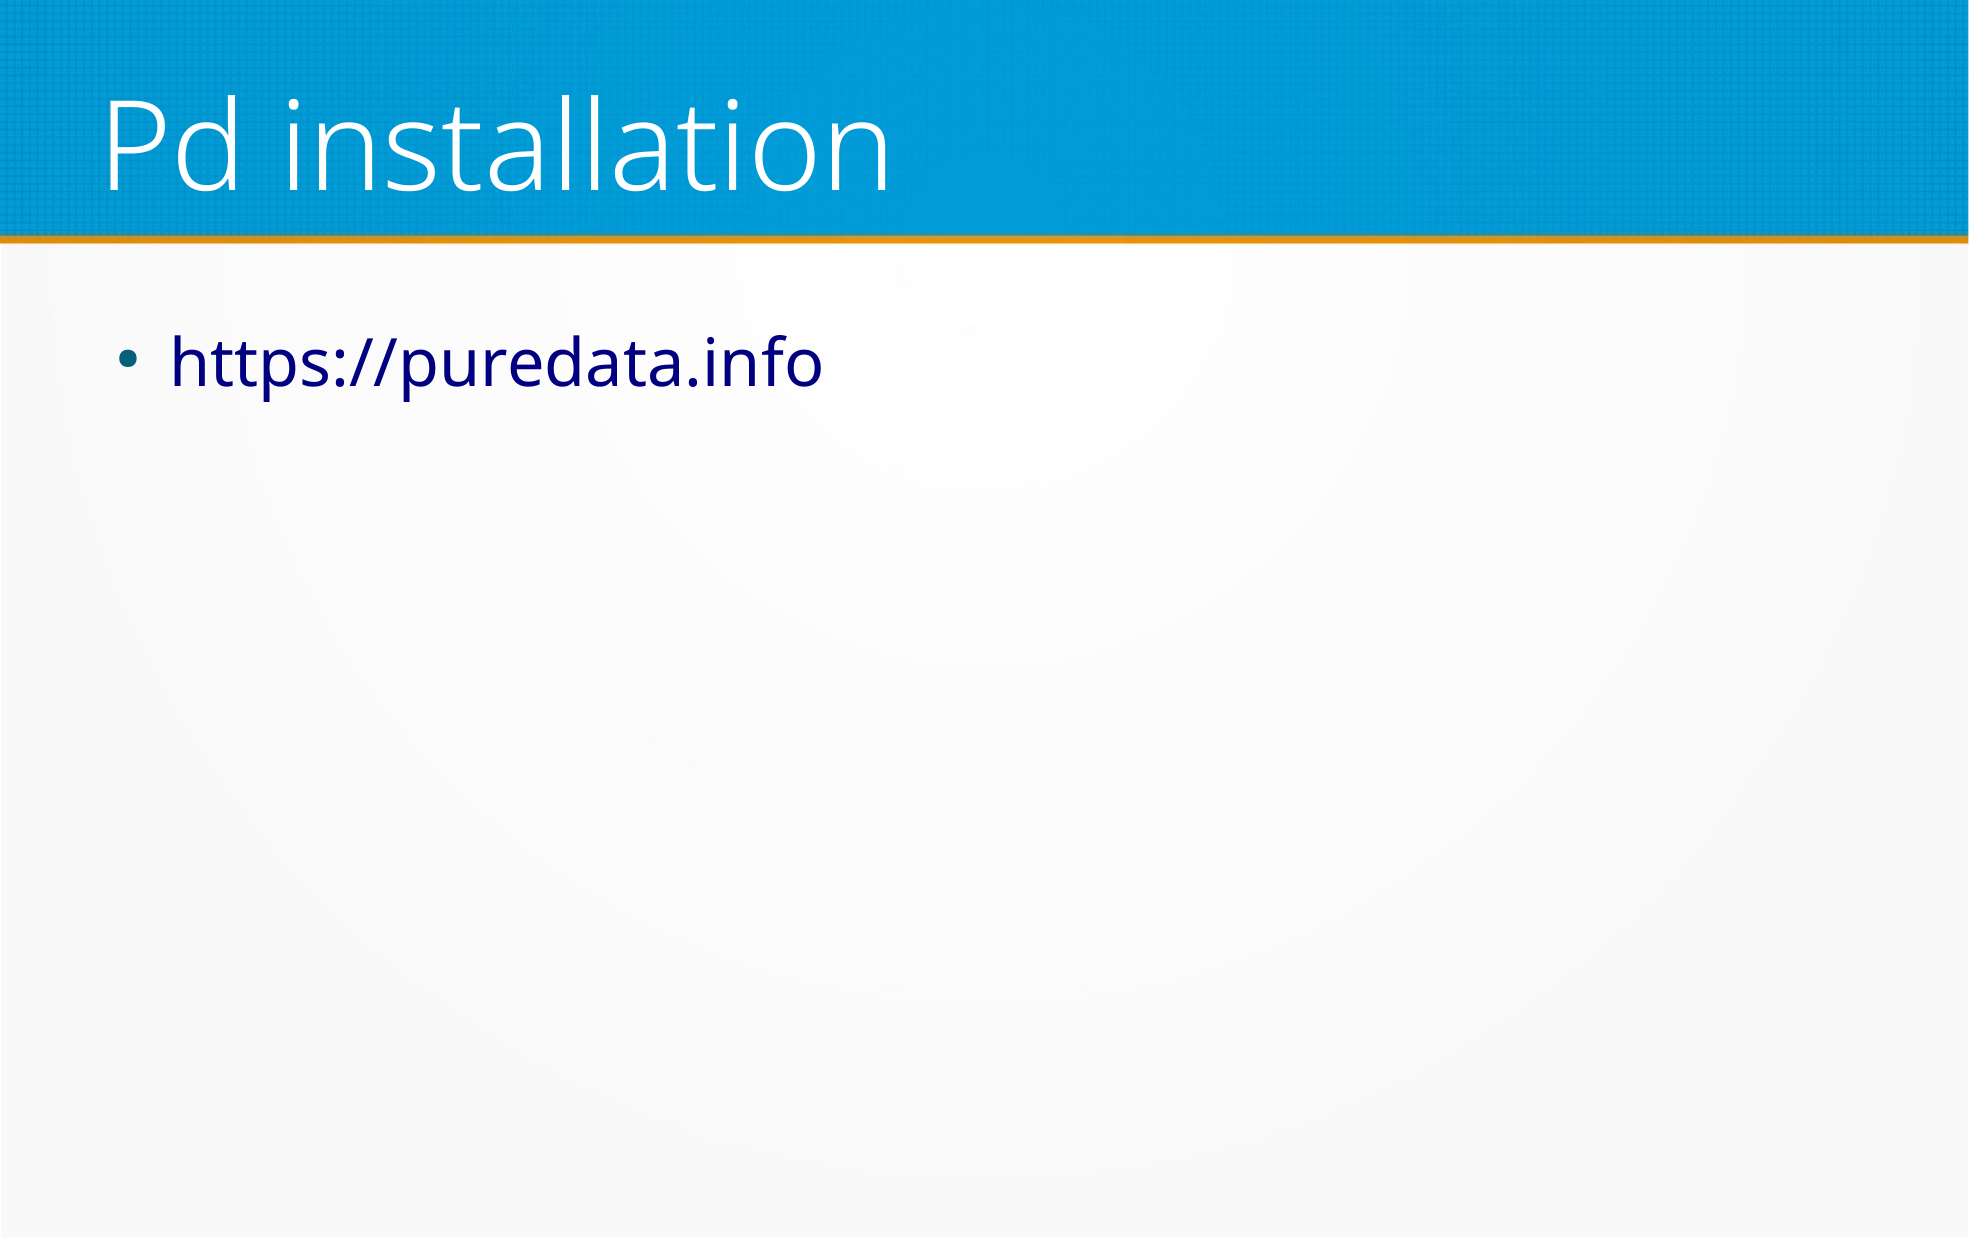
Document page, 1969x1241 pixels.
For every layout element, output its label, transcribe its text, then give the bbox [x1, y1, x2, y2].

picture [0, 233, 1969, 1241]
list https://puredata.info [98, 315, 1861, 1081]
title Pd installation [98, 19, 1870, 227]
